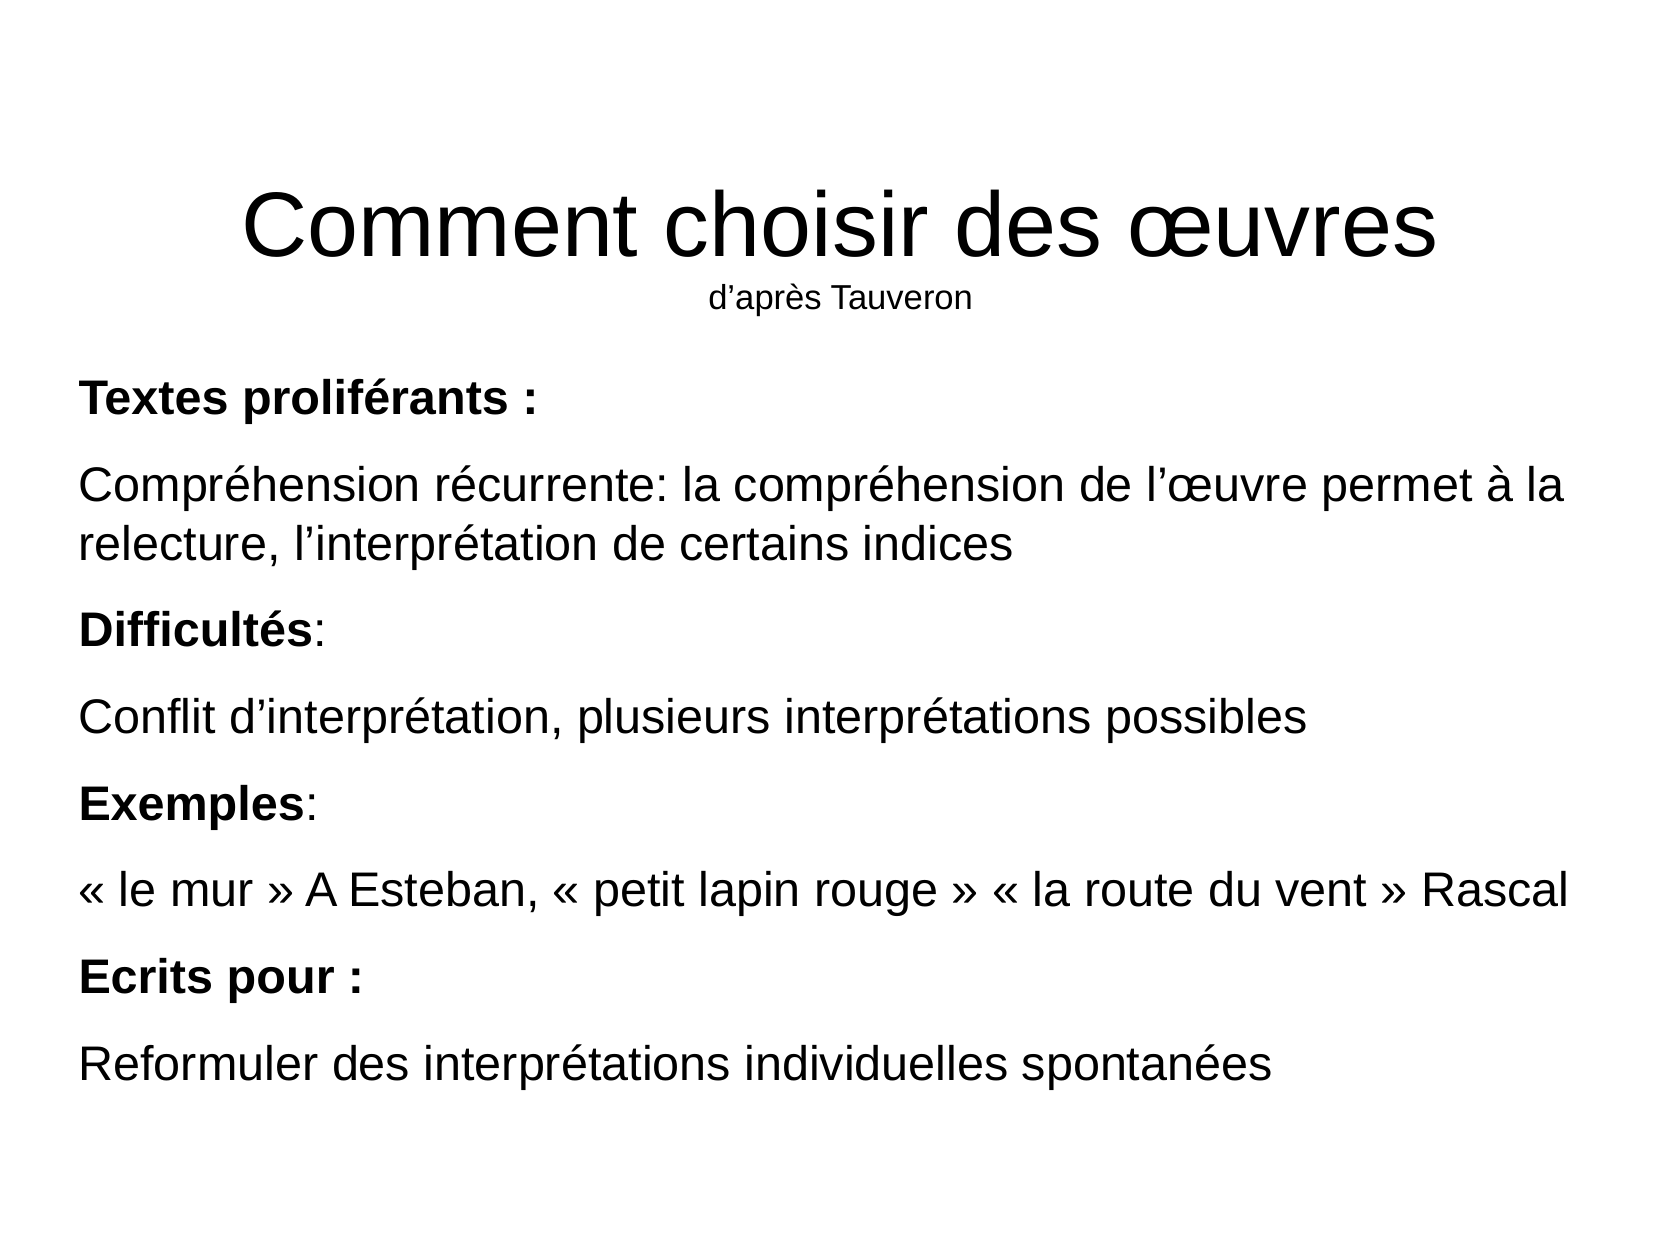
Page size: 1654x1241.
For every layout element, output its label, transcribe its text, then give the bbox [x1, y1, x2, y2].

title Comment choisir des œuvres d’après Tauveron [151, 165, 1530, 298]
list Textes proliférants : Compréhension récurrente: la compréhension de l’œuvre permet à la relecture, l’interprétation de certains indices Difficultés: Conflit d’interprétation, plusieurs interprétations possibles Exemples: « le mur » A Esteban, « petit lapin rouge » « la route du vent » Rascal Ecrits pour : Reformuler des interprétations individuelles spontanées [78, 366, 1603, 1139]
